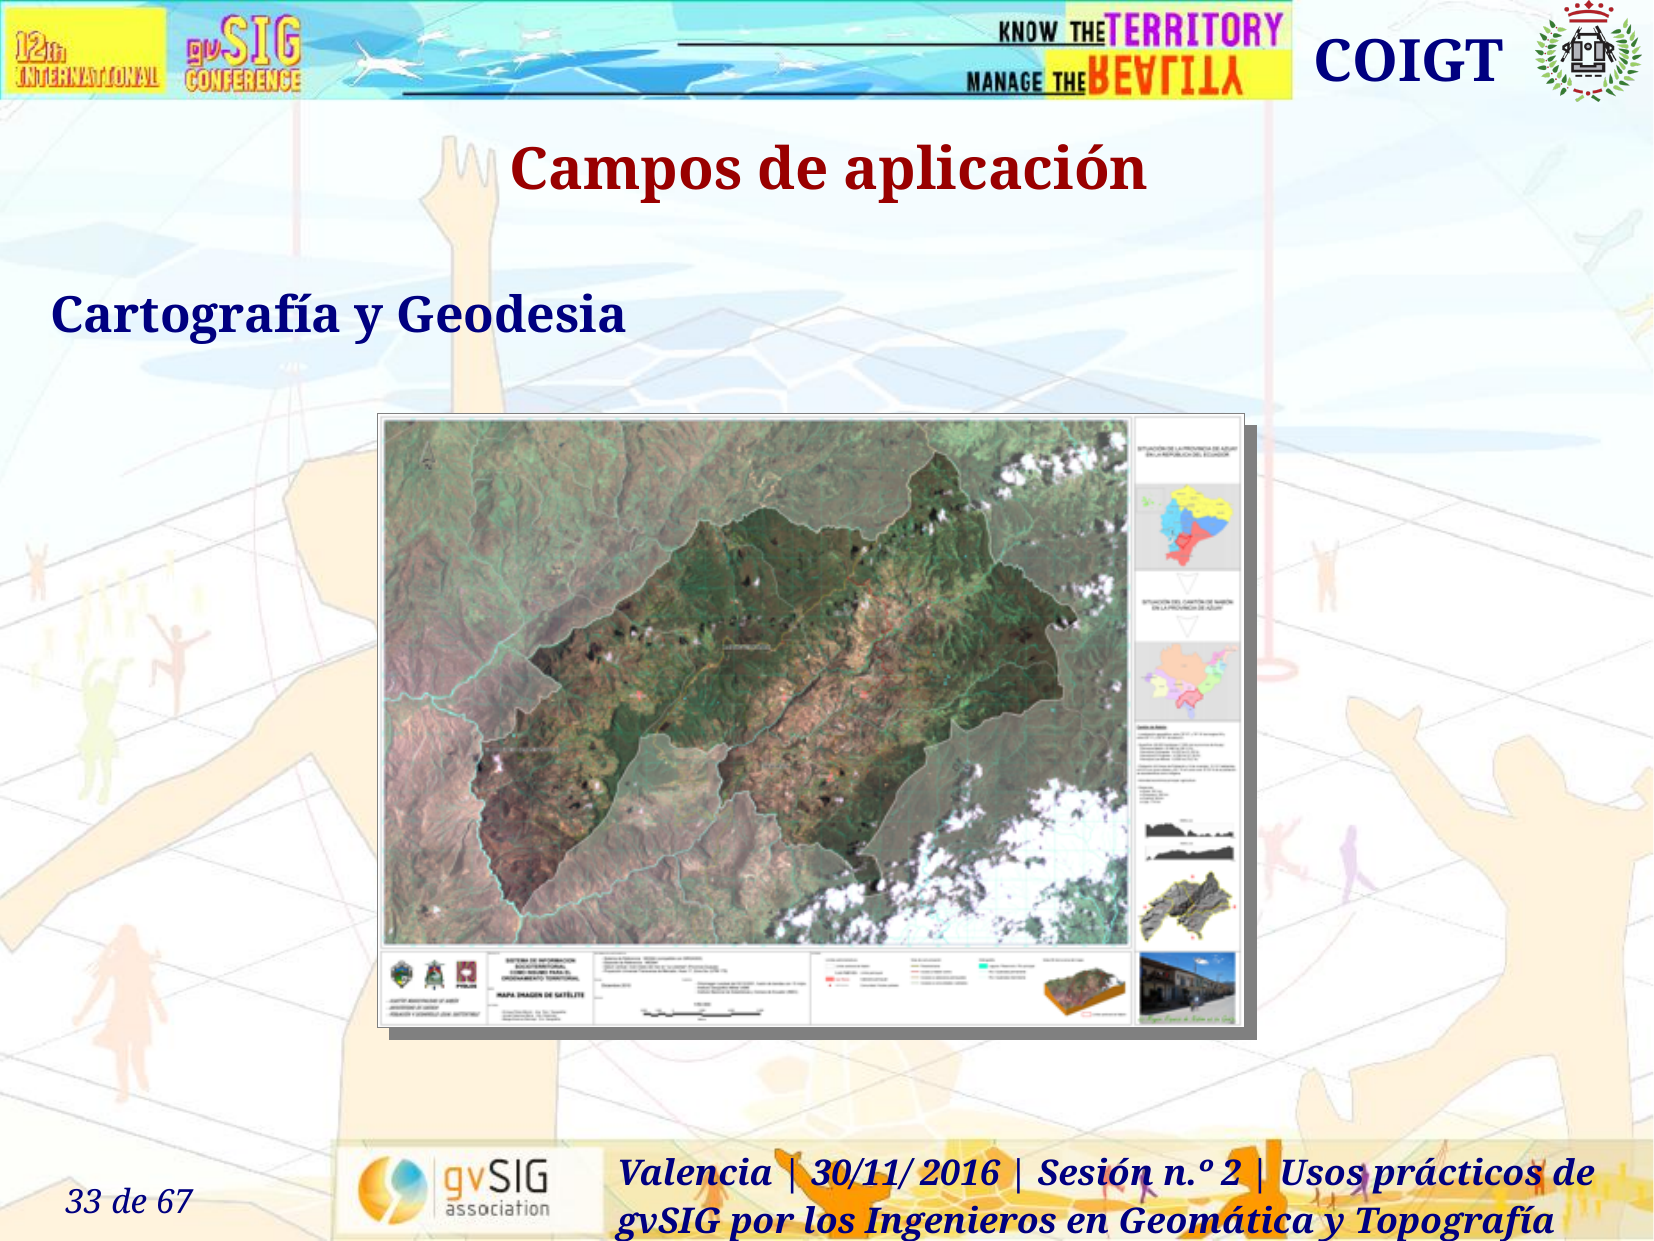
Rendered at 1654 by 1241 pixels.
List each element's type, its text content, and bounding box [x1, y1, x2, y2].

text_box Campos de aplicación [28, 120, 1630, 202]
text_box <número> de 67 [50, 1170, 383, 1241]
text_box Cartografía y Geodesia [35, 271, 1571, 843]
text_box COIGT [1299, 12, 1654, 148]
picture [0, 0, 1654, 1241]
text_box Valencia | 30/11/ 2016 | Sesión n.º 2 | Usos prácticos de gvSIG por los Ingenieros en Geomática y Topografía [602, 1140, 1654, 1241]
